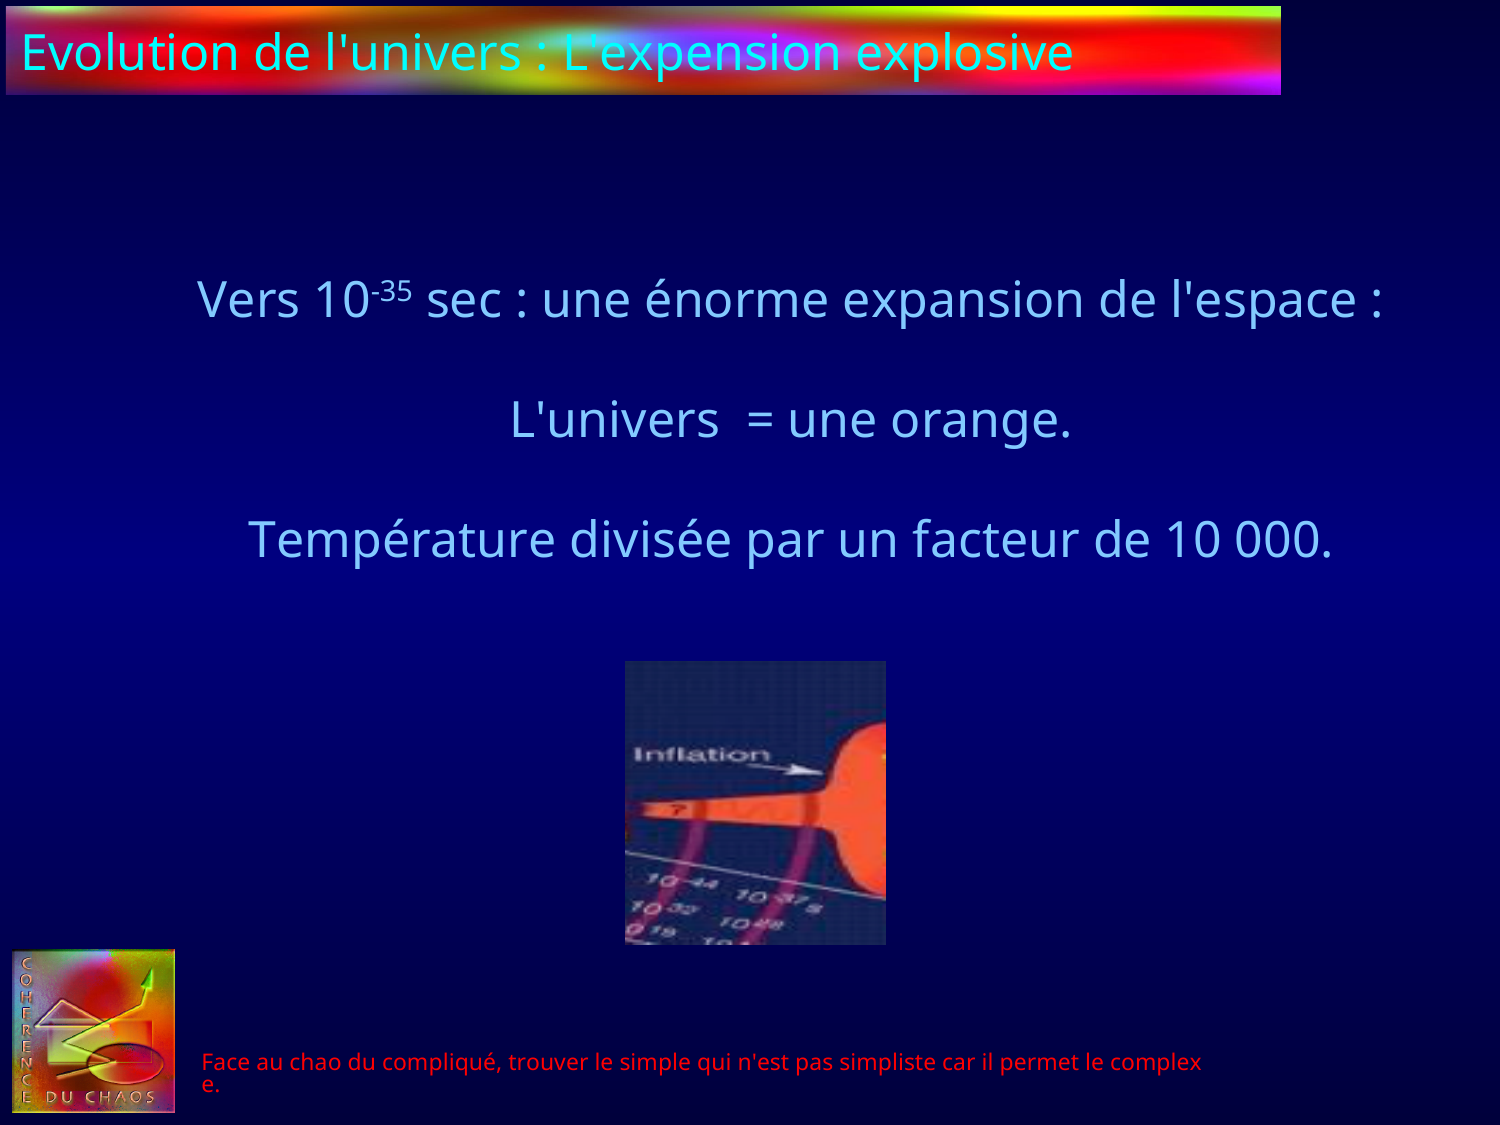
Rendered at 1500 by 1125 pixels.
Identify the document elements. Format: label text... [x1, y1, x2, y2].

text_box Vers 10-35 sec : une énorme expansion de l'espace : L'univers = une orange. Température divisée par un facteur de 10 000. [183, 259, 1329, 635]
title Evolution de l'univers : L'expension explosive [5, 6, 1281, 95]
picture [12, 949, 175, 1113]
picture [625, 661, 886, 945]
